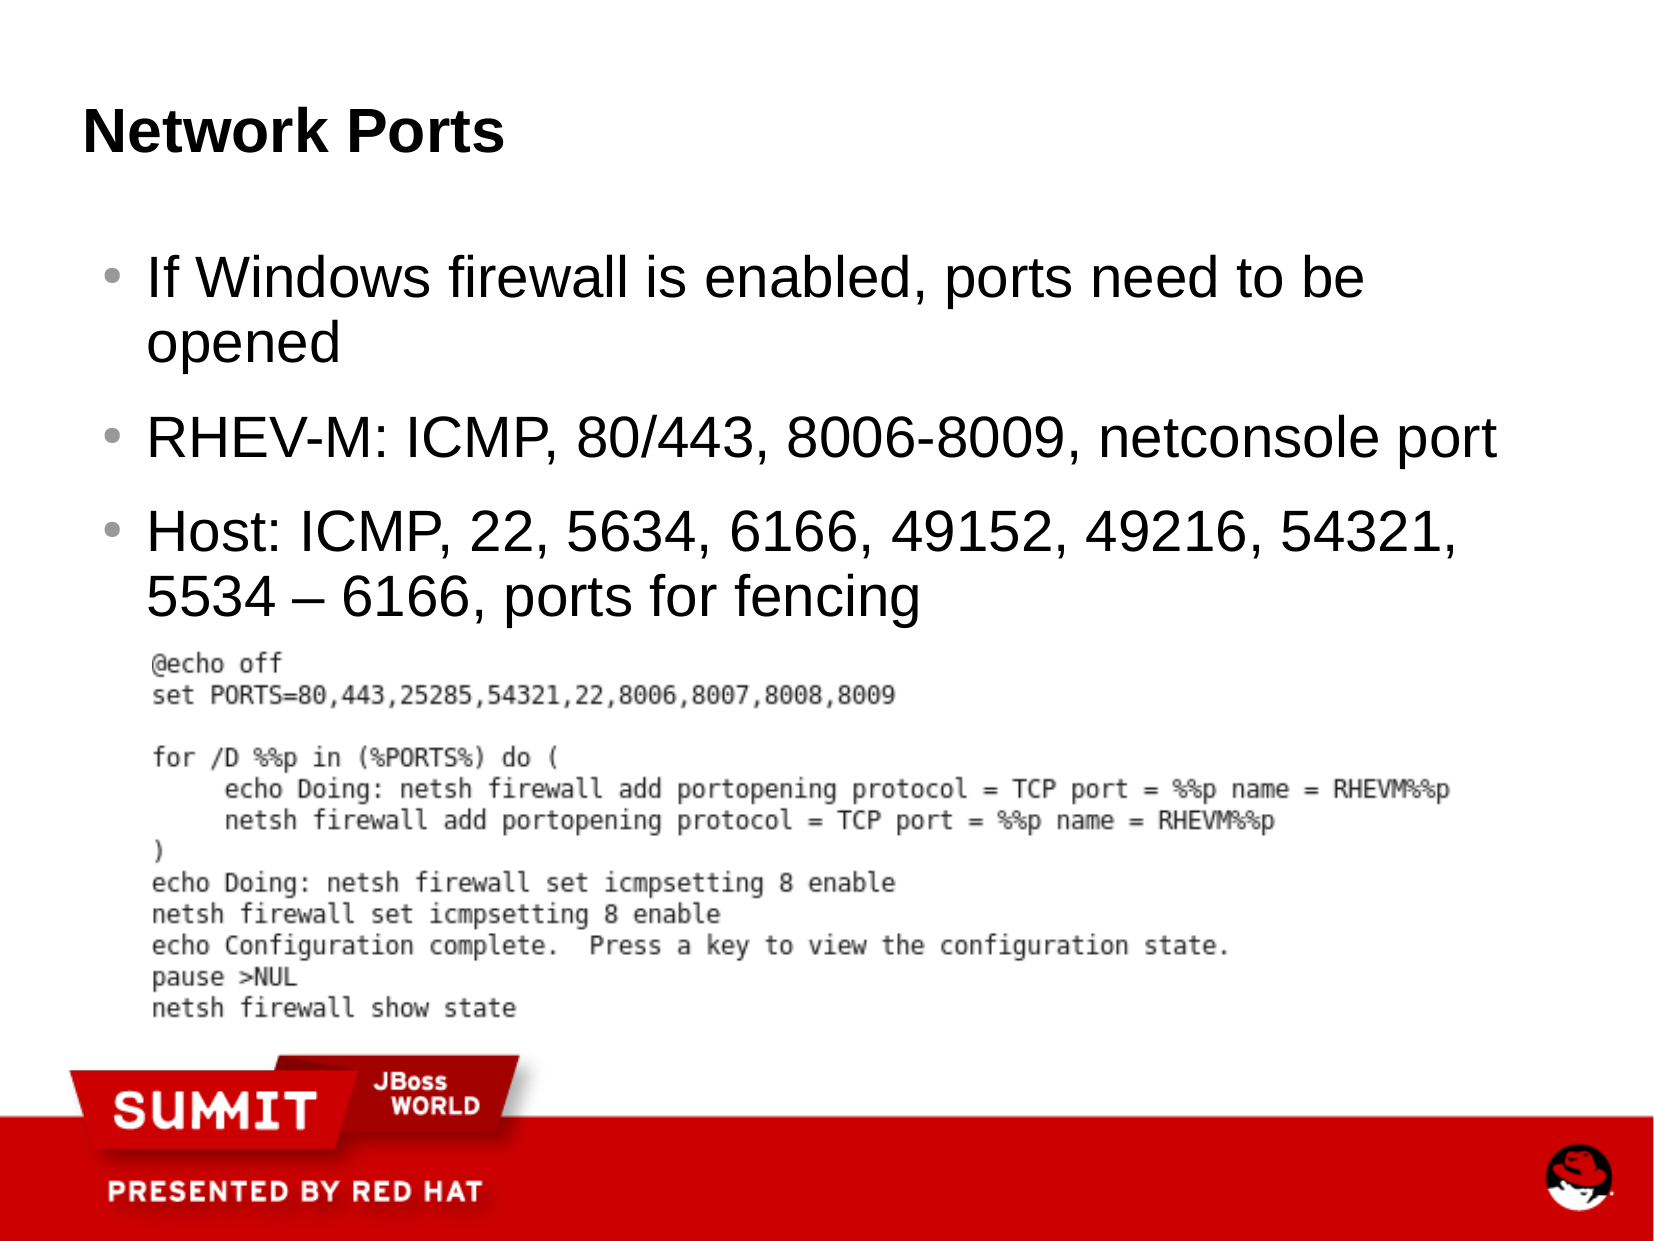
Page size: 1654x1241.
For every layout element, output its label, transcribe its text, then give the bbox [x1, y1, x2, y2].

list If Windows firewall is enabled, ports need to be opened RHEV-M: ICMP, 80/443, 8006-8009, netconsole port Host: ICMP, 22, 5634, 6166, 49152, 49216, 54321, 5534 – 6166, ports for fencing [86, 244, 1576, 1024]
picture [0, 1043, 1654, 1241]
picture [152, 644, 1465, 1030]
title Network Ports [82, 45, 1571, 218]
